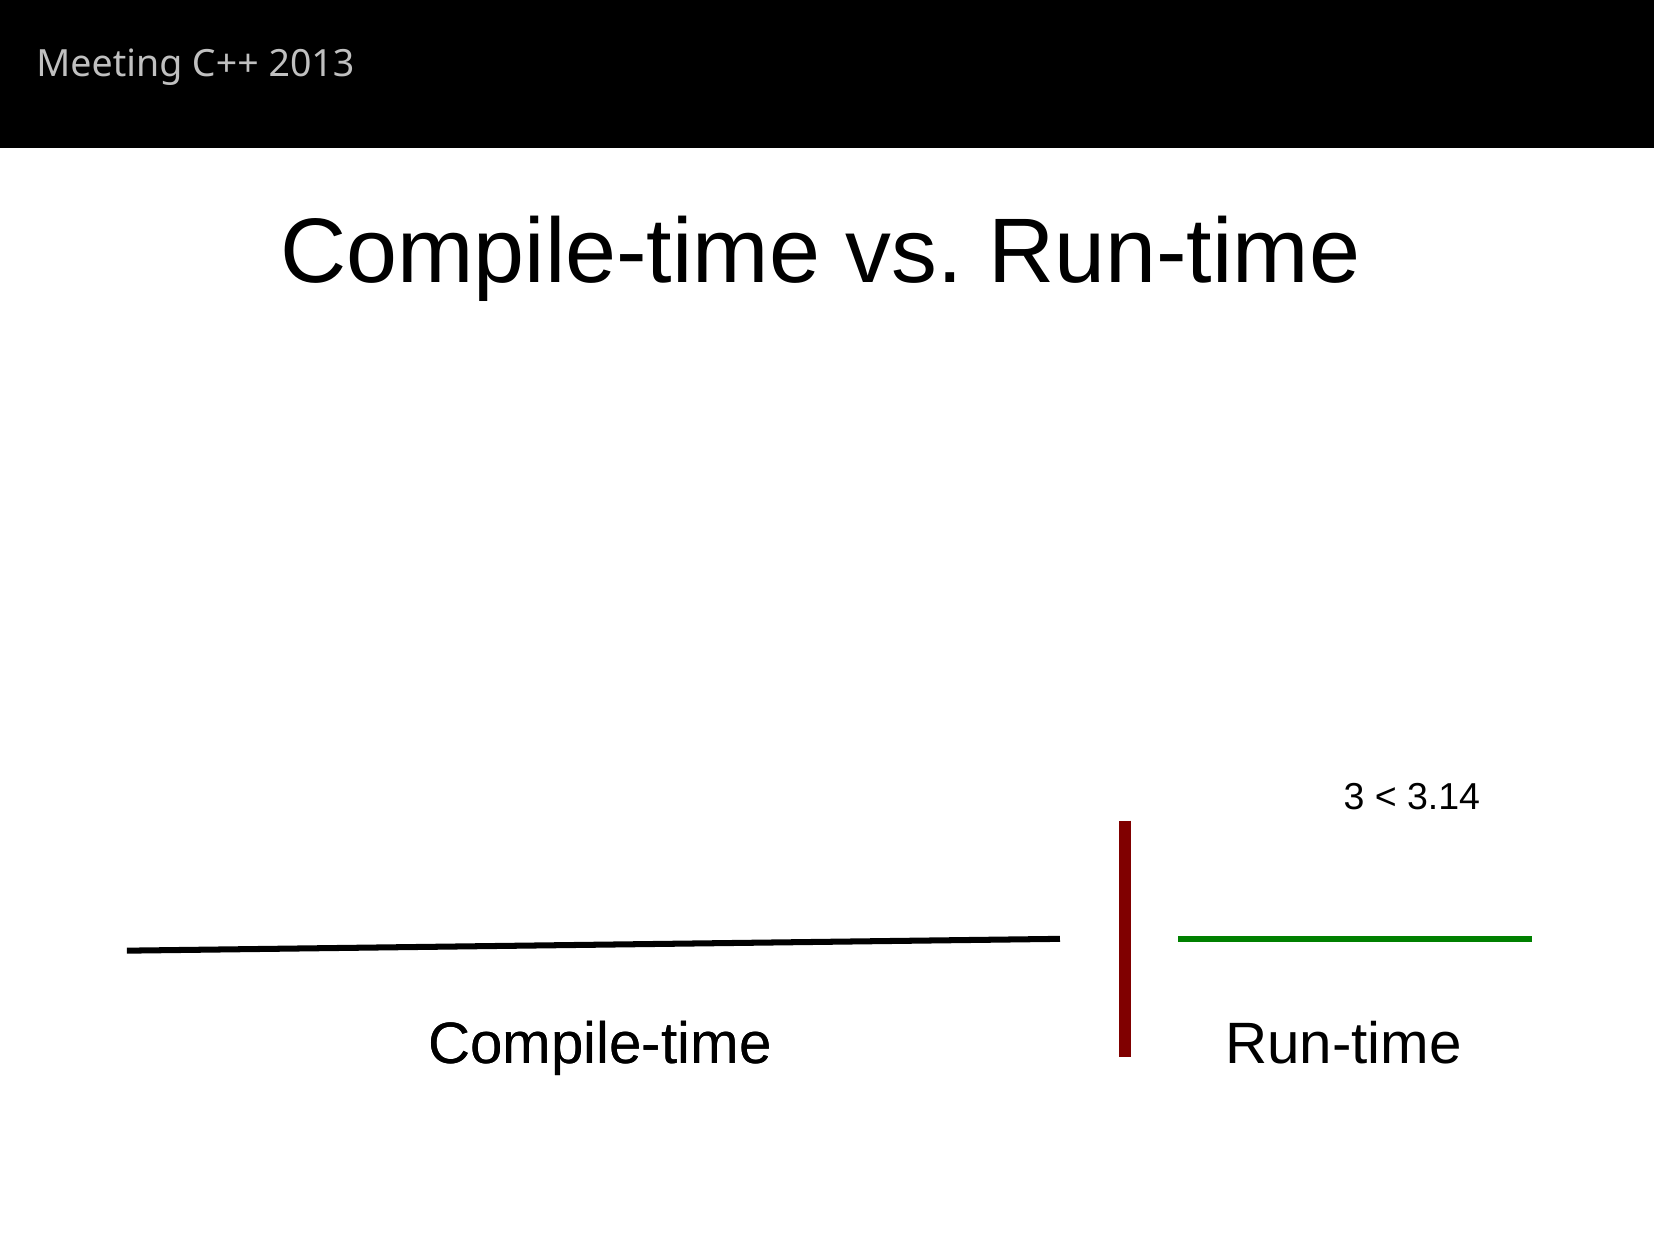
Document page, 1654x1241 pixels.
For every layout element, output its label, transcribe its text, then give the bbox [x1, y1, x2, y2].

title Compile-time vs. Run-time [76, 147, 1565, 355]
text_box 3 < 3.14 [1328, 767, 1495, 825]
text_box Run-time [1210, 1003, 1478, 1084]
text_box Compile-time [413, 1003, 787, 1084]
